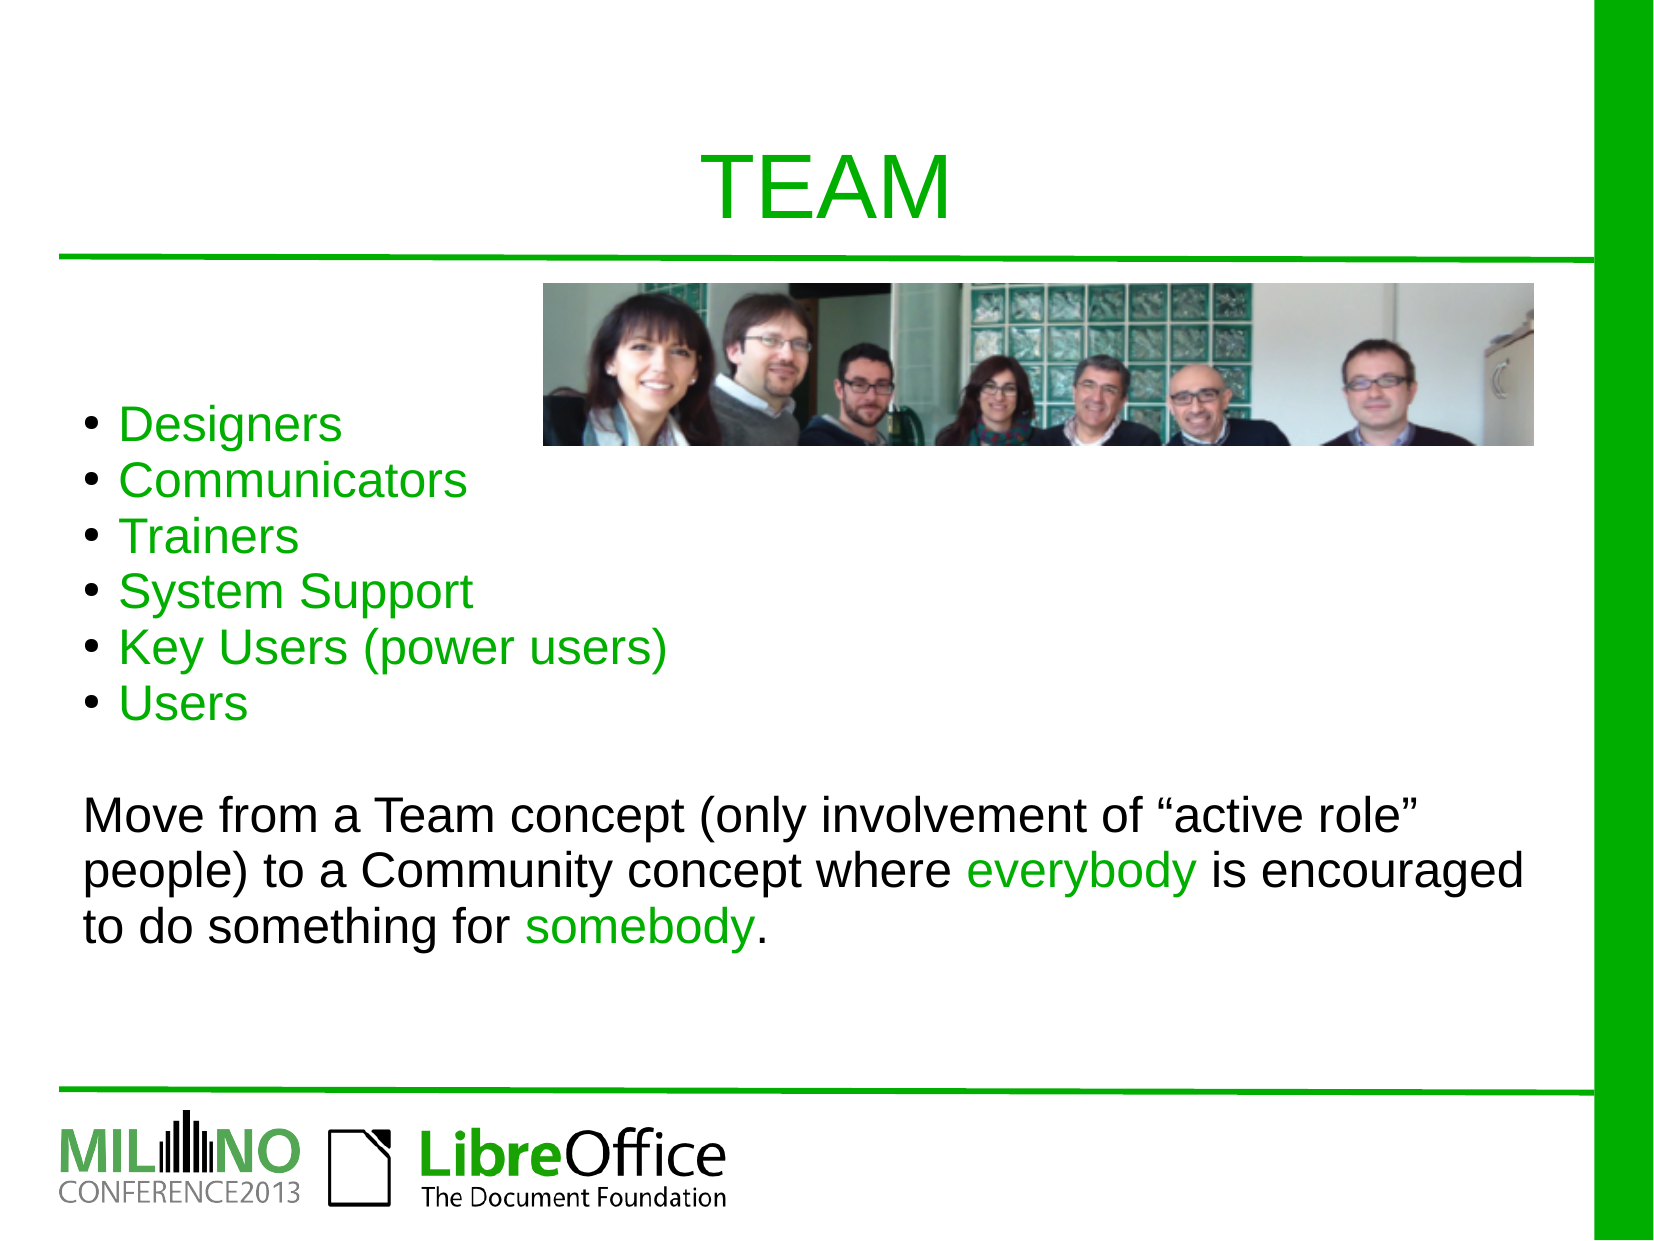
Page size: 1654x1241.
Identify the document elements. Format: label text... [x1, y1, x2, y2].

picture [59, 1110, 756, 1241]
picture [543, 283, 1534, 446]
subtitle TEAM Designers Communicators Trainers System Support Key Users (power users) Users Move from a Team concept (only involvement of “active role” people) to a Community concept where everybody is encouraged to do something for somebody. [82, 91, 1571, 1111]
